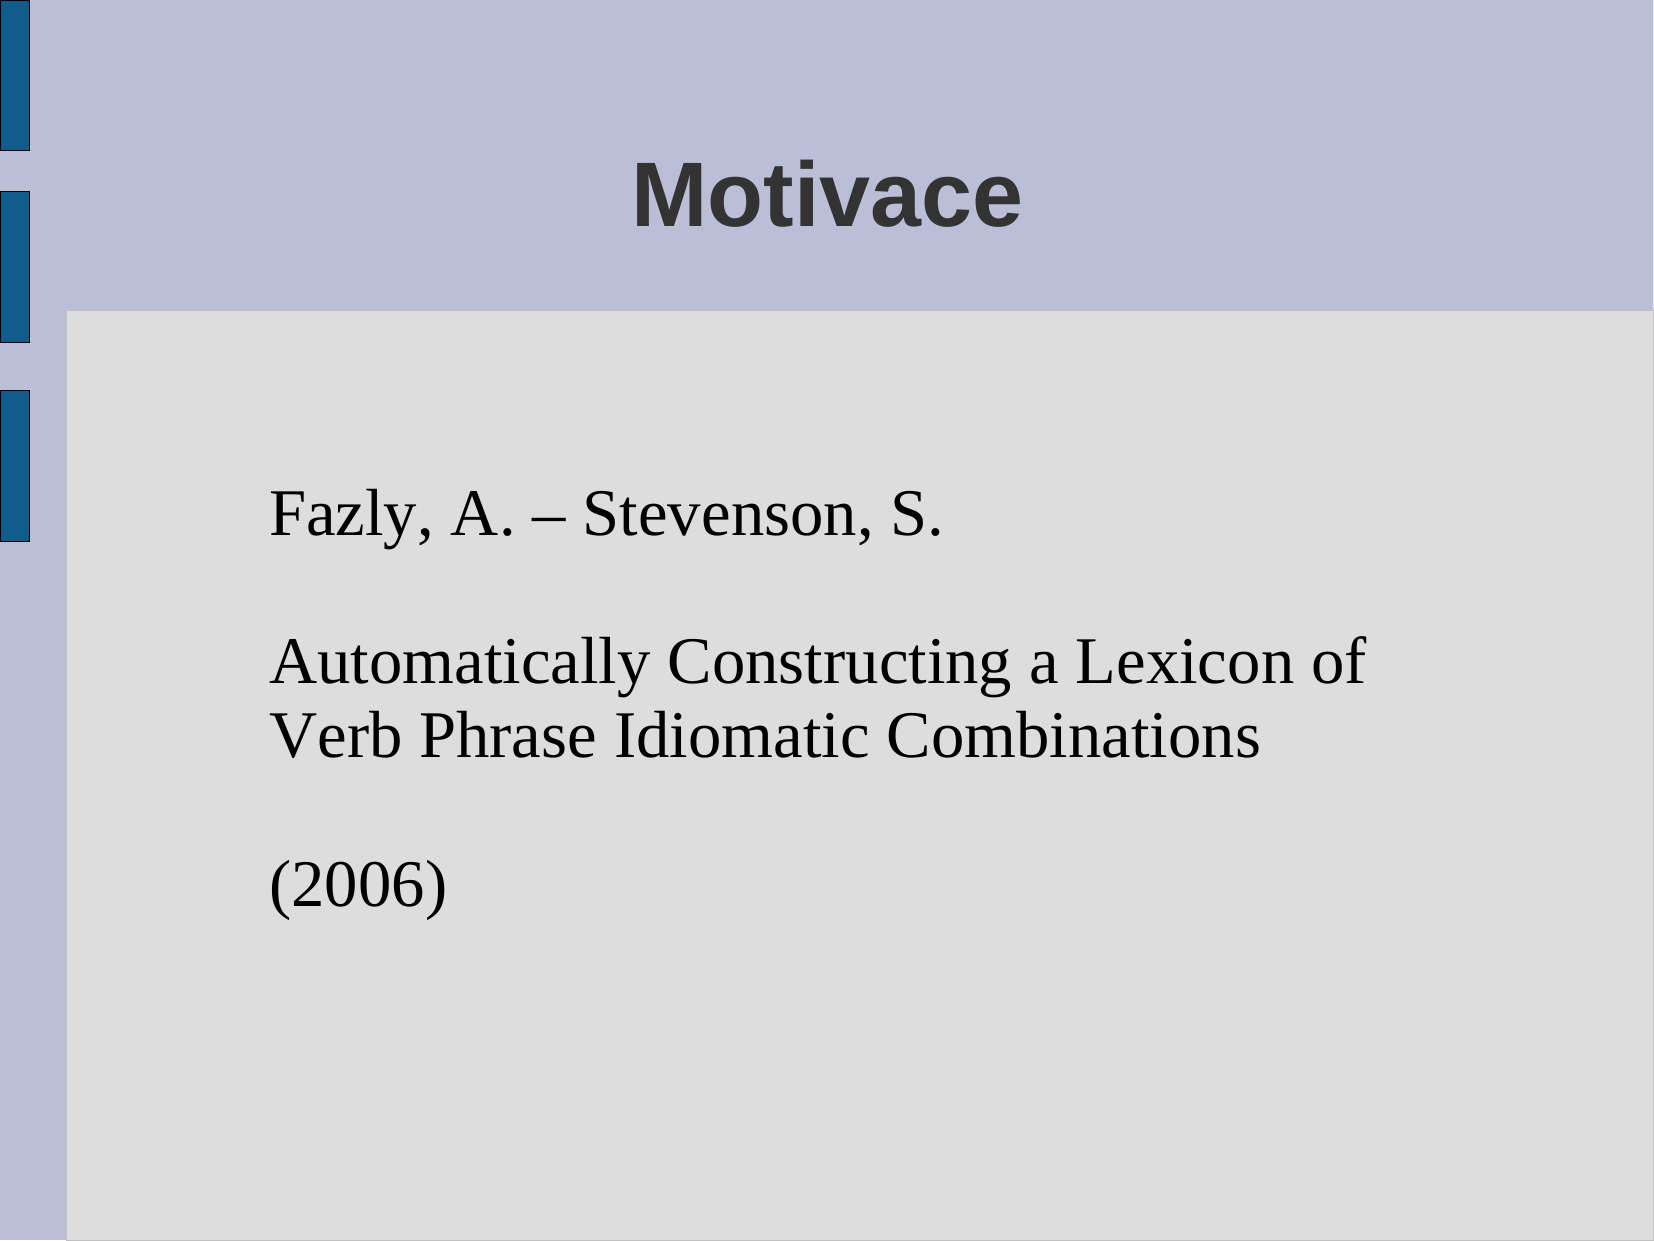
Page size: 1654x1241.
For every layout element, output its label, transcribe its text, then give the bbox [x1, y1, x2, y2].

title Motivace [121, 98, 1534, 291]
subtitle Fazly, A. – Stevenson, S. Automatically Constructing a Lexicon of Verb Phrase Idiomatic Combinations (2006) [121, 352, 1534, 1119]
